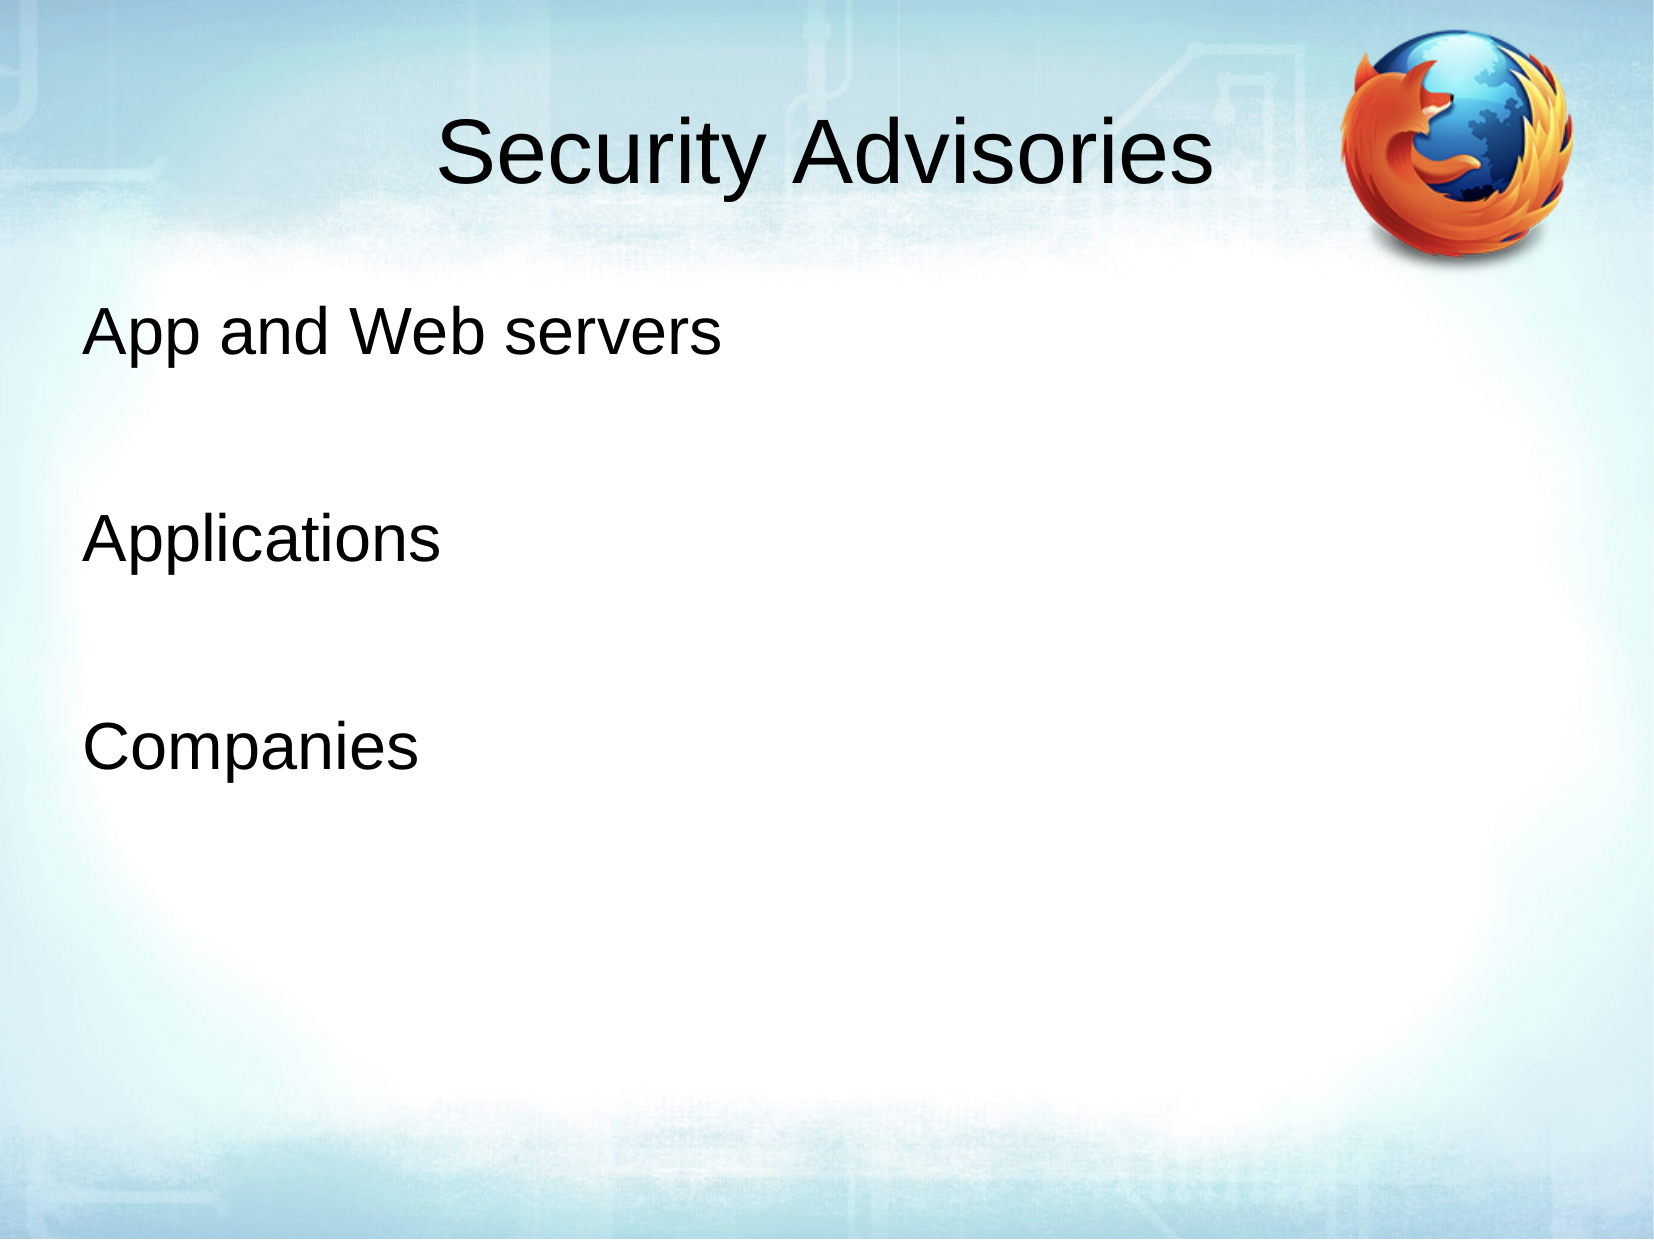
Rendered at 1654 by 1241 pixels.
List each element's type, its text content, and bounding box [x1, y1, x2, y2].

title Security Advisories [82, 49, 1571, 257]
list App and Web servers Applications Companies [82, 290, 1571, 1099]
picture [0, 0, 1654, 1239]
